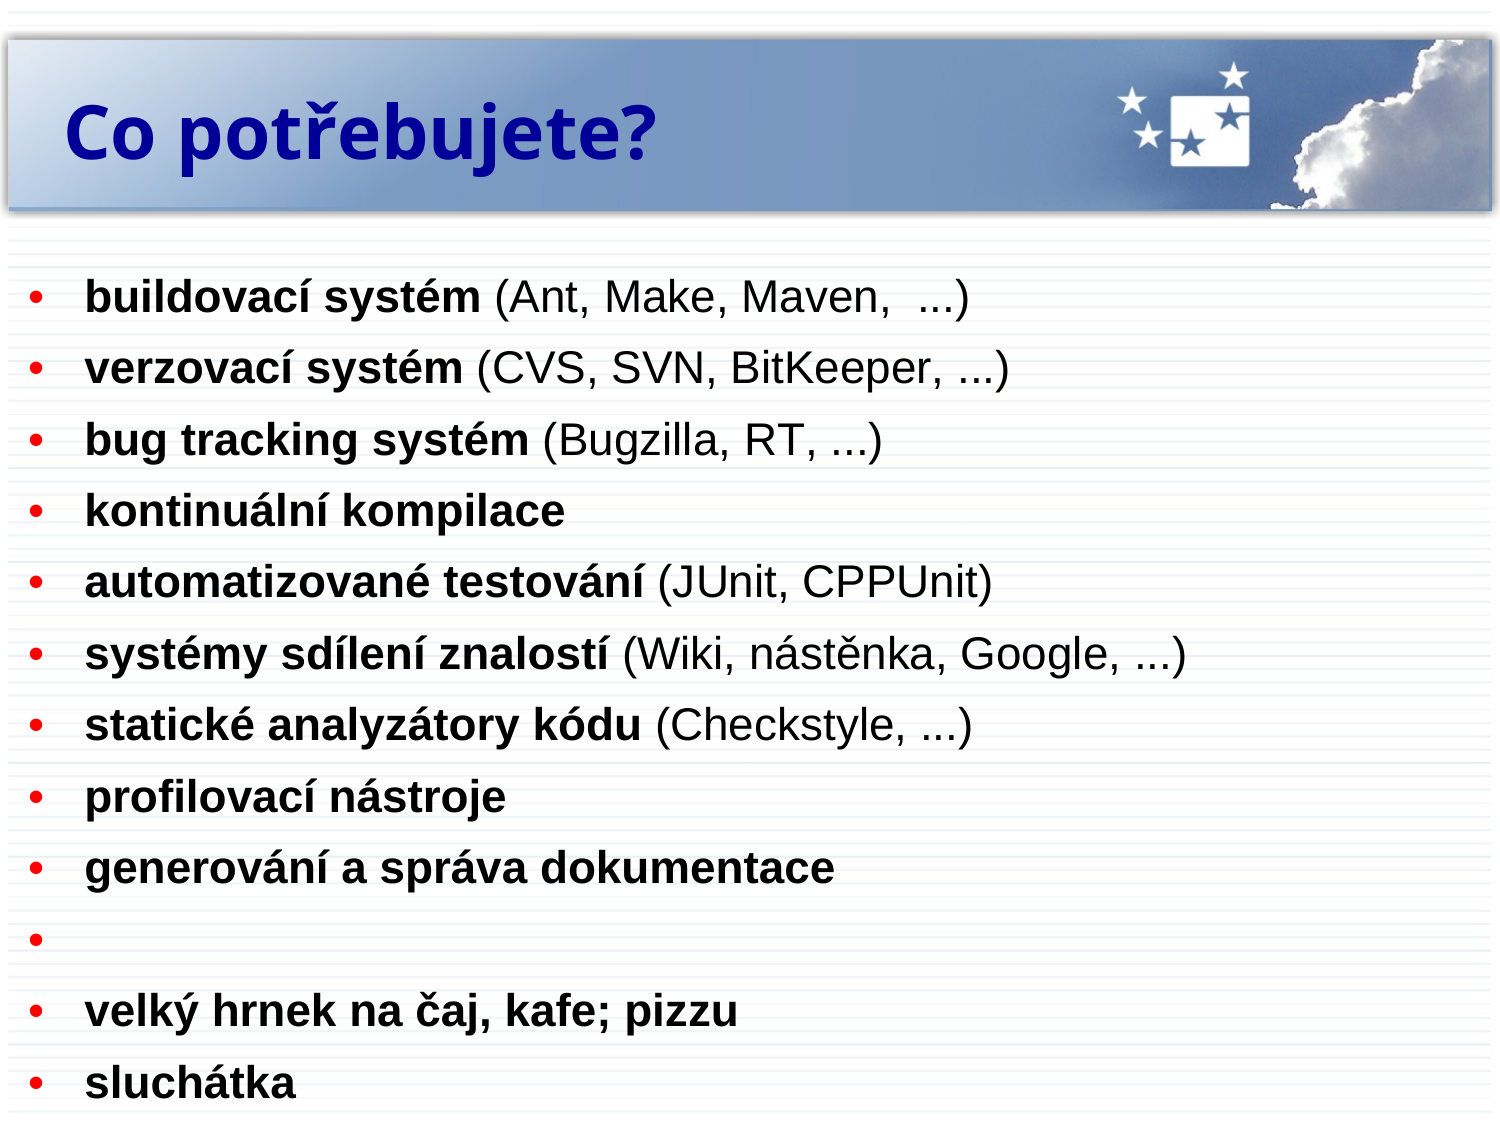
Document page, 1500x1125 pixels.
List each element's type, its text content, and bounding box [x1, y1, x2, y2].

list buildovací systém (Ant, Make, Maven, ...) verzovací systém (CVS, SVN, BitKeeper, ...) bug tracking systém (Bugzilla, RT, ...) kontinuální kompilace automatizované testování (JUnit, CPPUnit) systémy sdílení znalostí (Wiki, nástěnka, Google, ...) statické analyzátory kódu (Checkstyle, ...) profilovací nástroje generování a správa dokumentace velký hrnek na čaj, kafe; pizzu sluchátka [28, 266, 1480, 1125]
picture [0, 0, 1500, 1125]
title Co potřebujete? [63, 26, 1414, 229]
